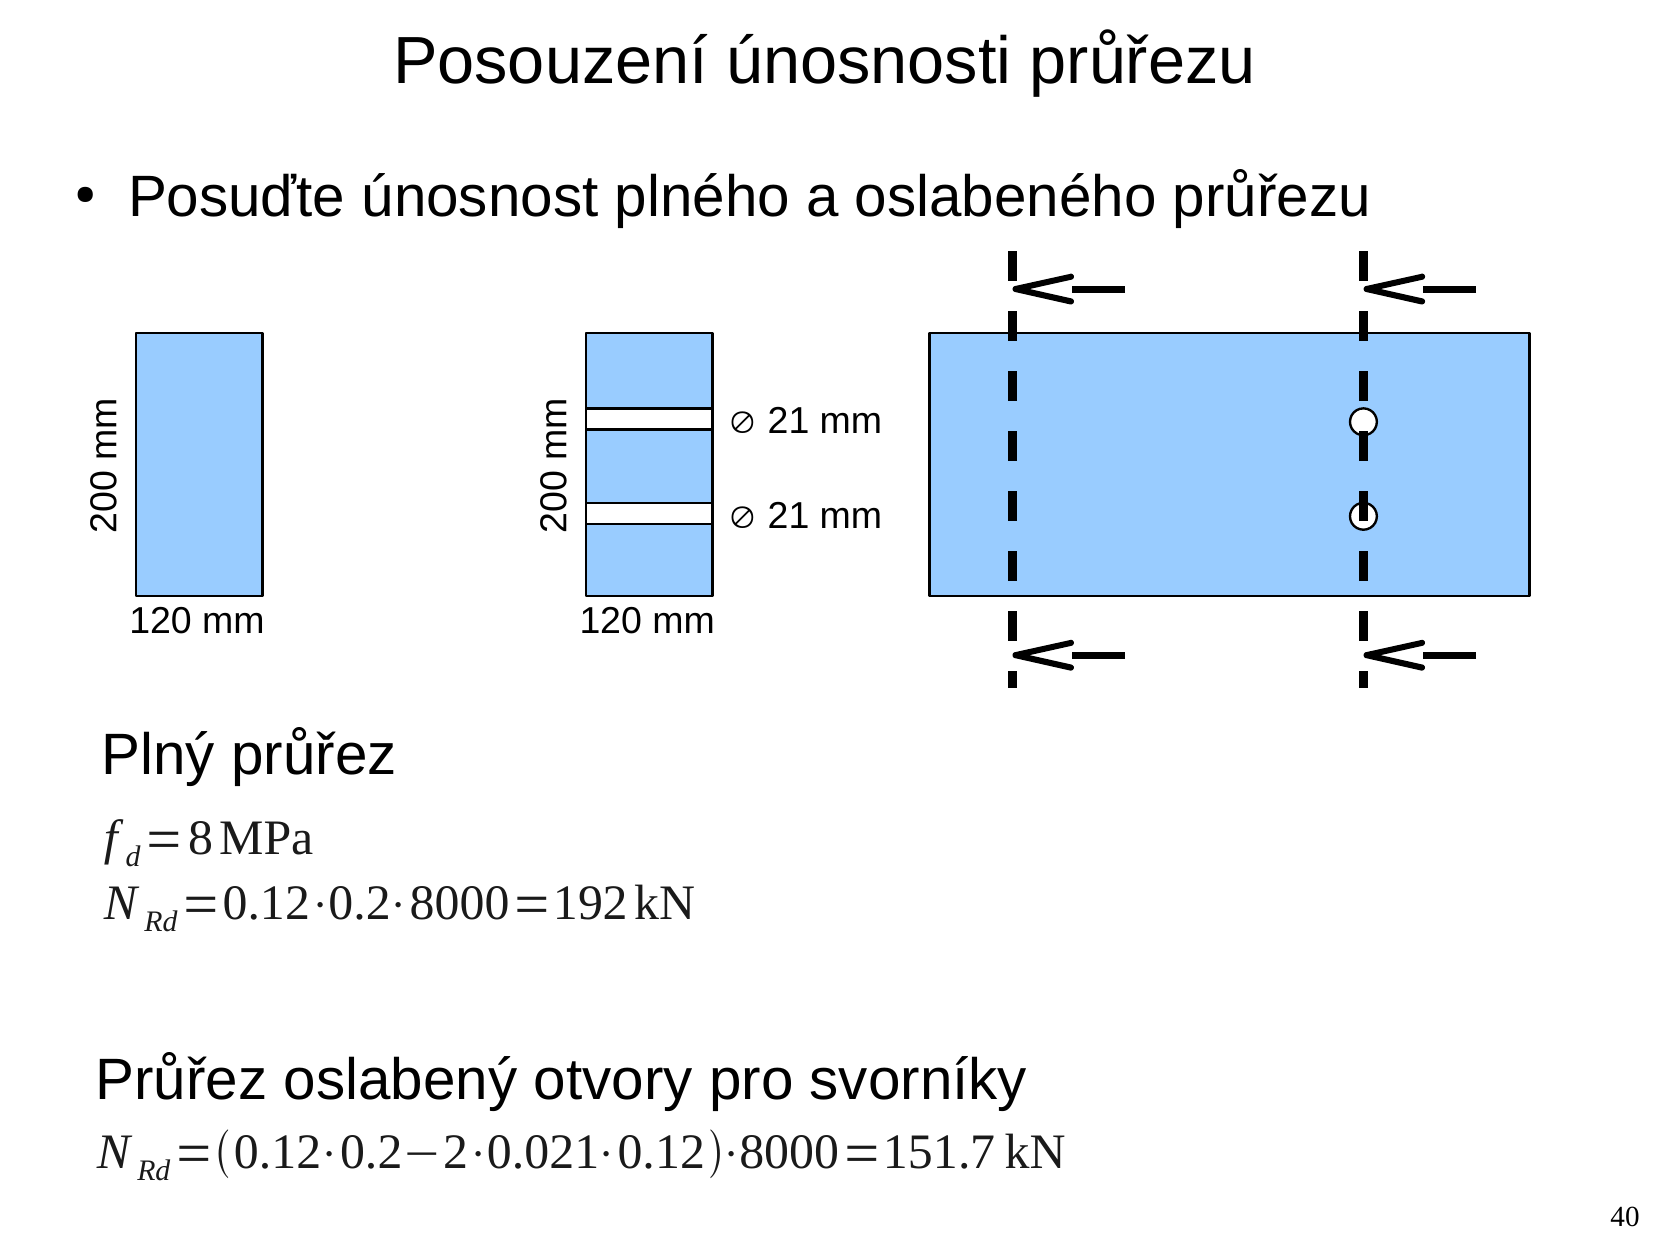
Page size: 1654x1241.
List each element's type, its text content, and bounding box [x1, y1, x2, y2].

title Posouzení únosnosti průřezu [37, 8, 1613, 113]
text_box 200 mm [74, 382, 137, 548]
list Posuďte únosnost plného a oslabeného průřezu [57, 163, 1608, 263]
chart [81, 810, 707, 938]
text_box Æ 21 mm [712, 392, 898, 457]
chart [75, 1125, 1077, 1188]
text_box [586, 333, 713, 592]
text_box [136, 333, 263, 592]
text_box Průřez oslabený otvory pro svorníky [81, 1039, 1044, 1125]
text_box 120 mm [114, 592, 278, 654]
text_box Æ 21 mm [712, 486, 898, 551]
text_box [929, 333, 1530, 596]
text_box 200 mm [525, 382, 587, 548]
text_box 120 mm [564, 592, 728, 654]
text_box Plný průřez [87, 714, 413, 802]
